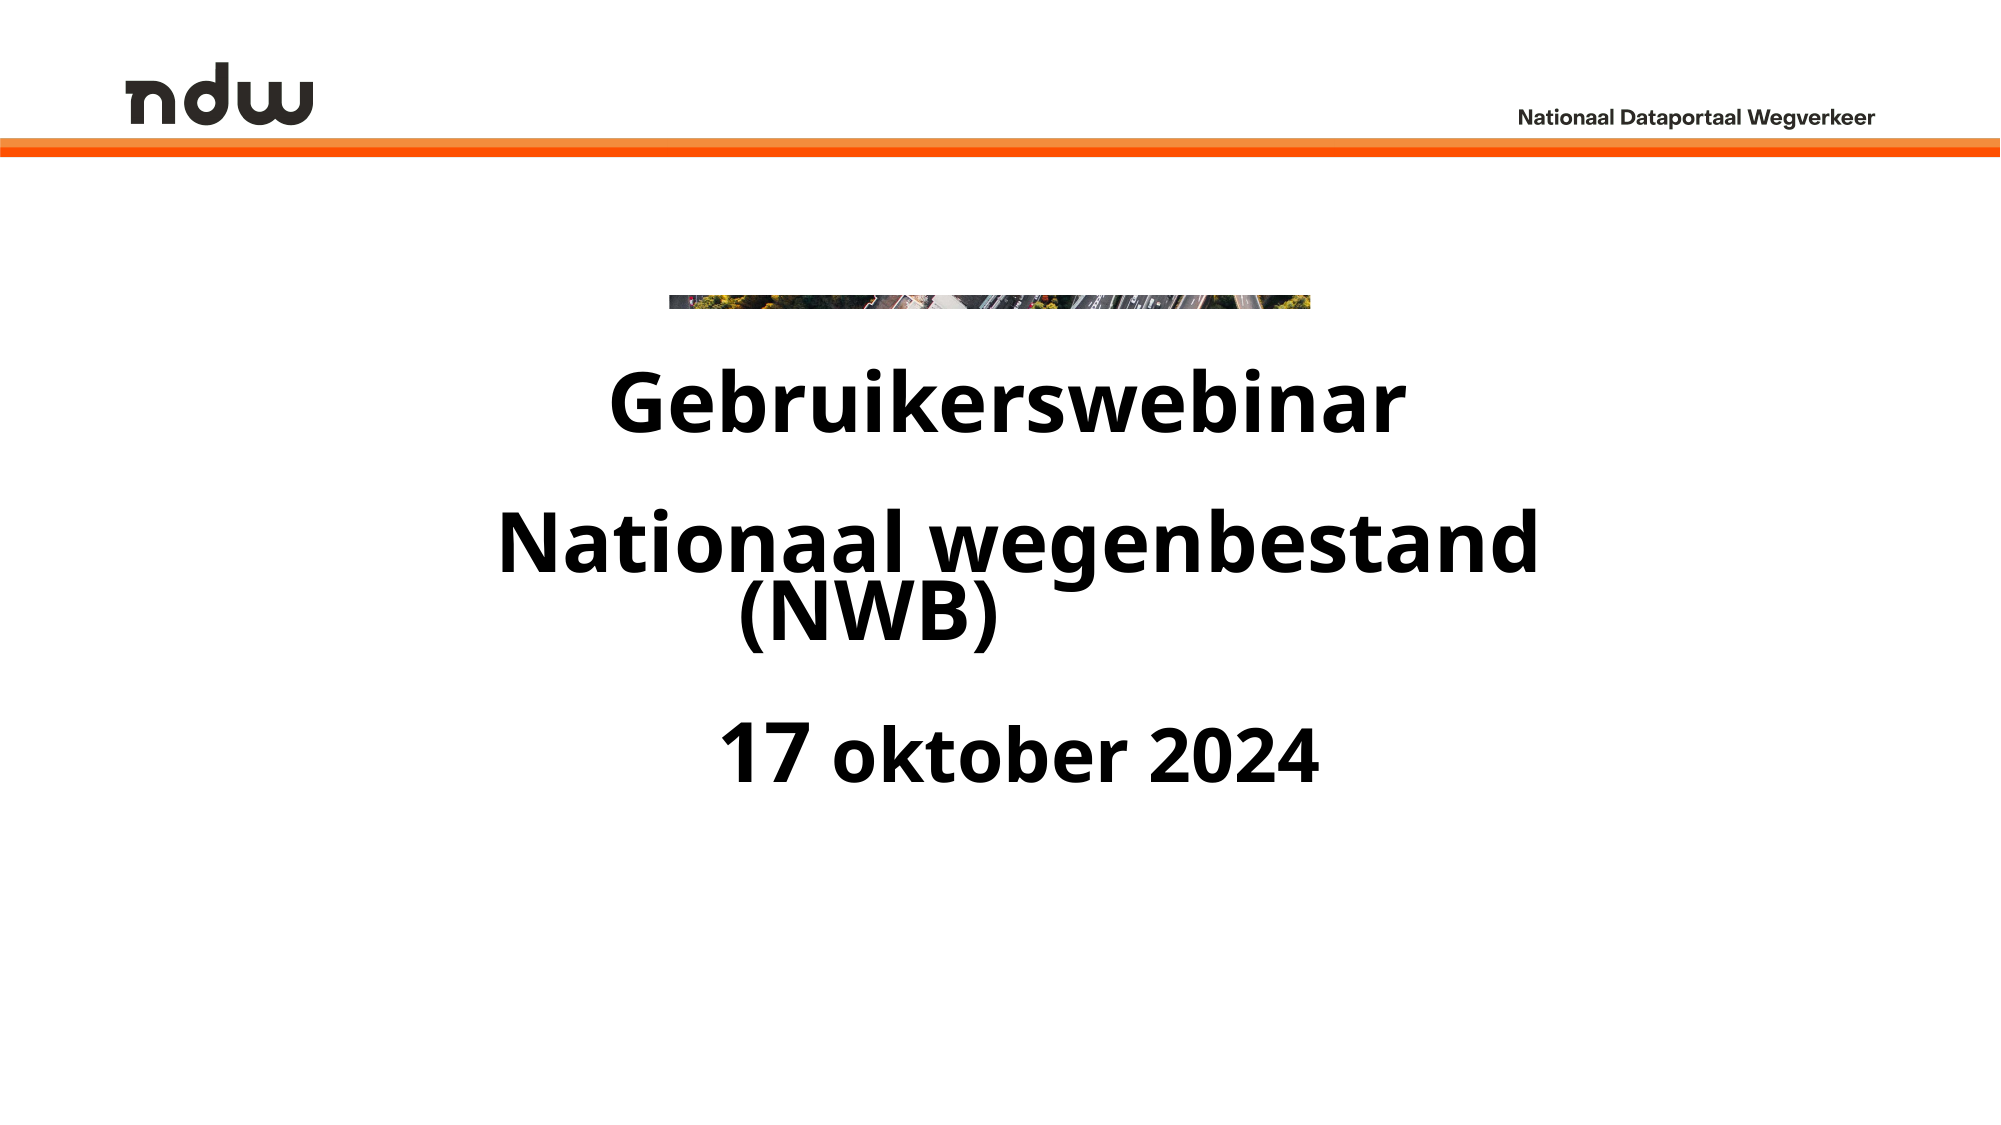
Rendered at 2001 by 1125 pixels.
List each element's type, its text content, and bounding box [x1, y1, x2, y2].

list Gebruikerswebinar Nationaal wegenbestand (NWB) 17 oktober 2024 [445, 309, 1593, 887]
picture [0, 156, 2000, 1125]
